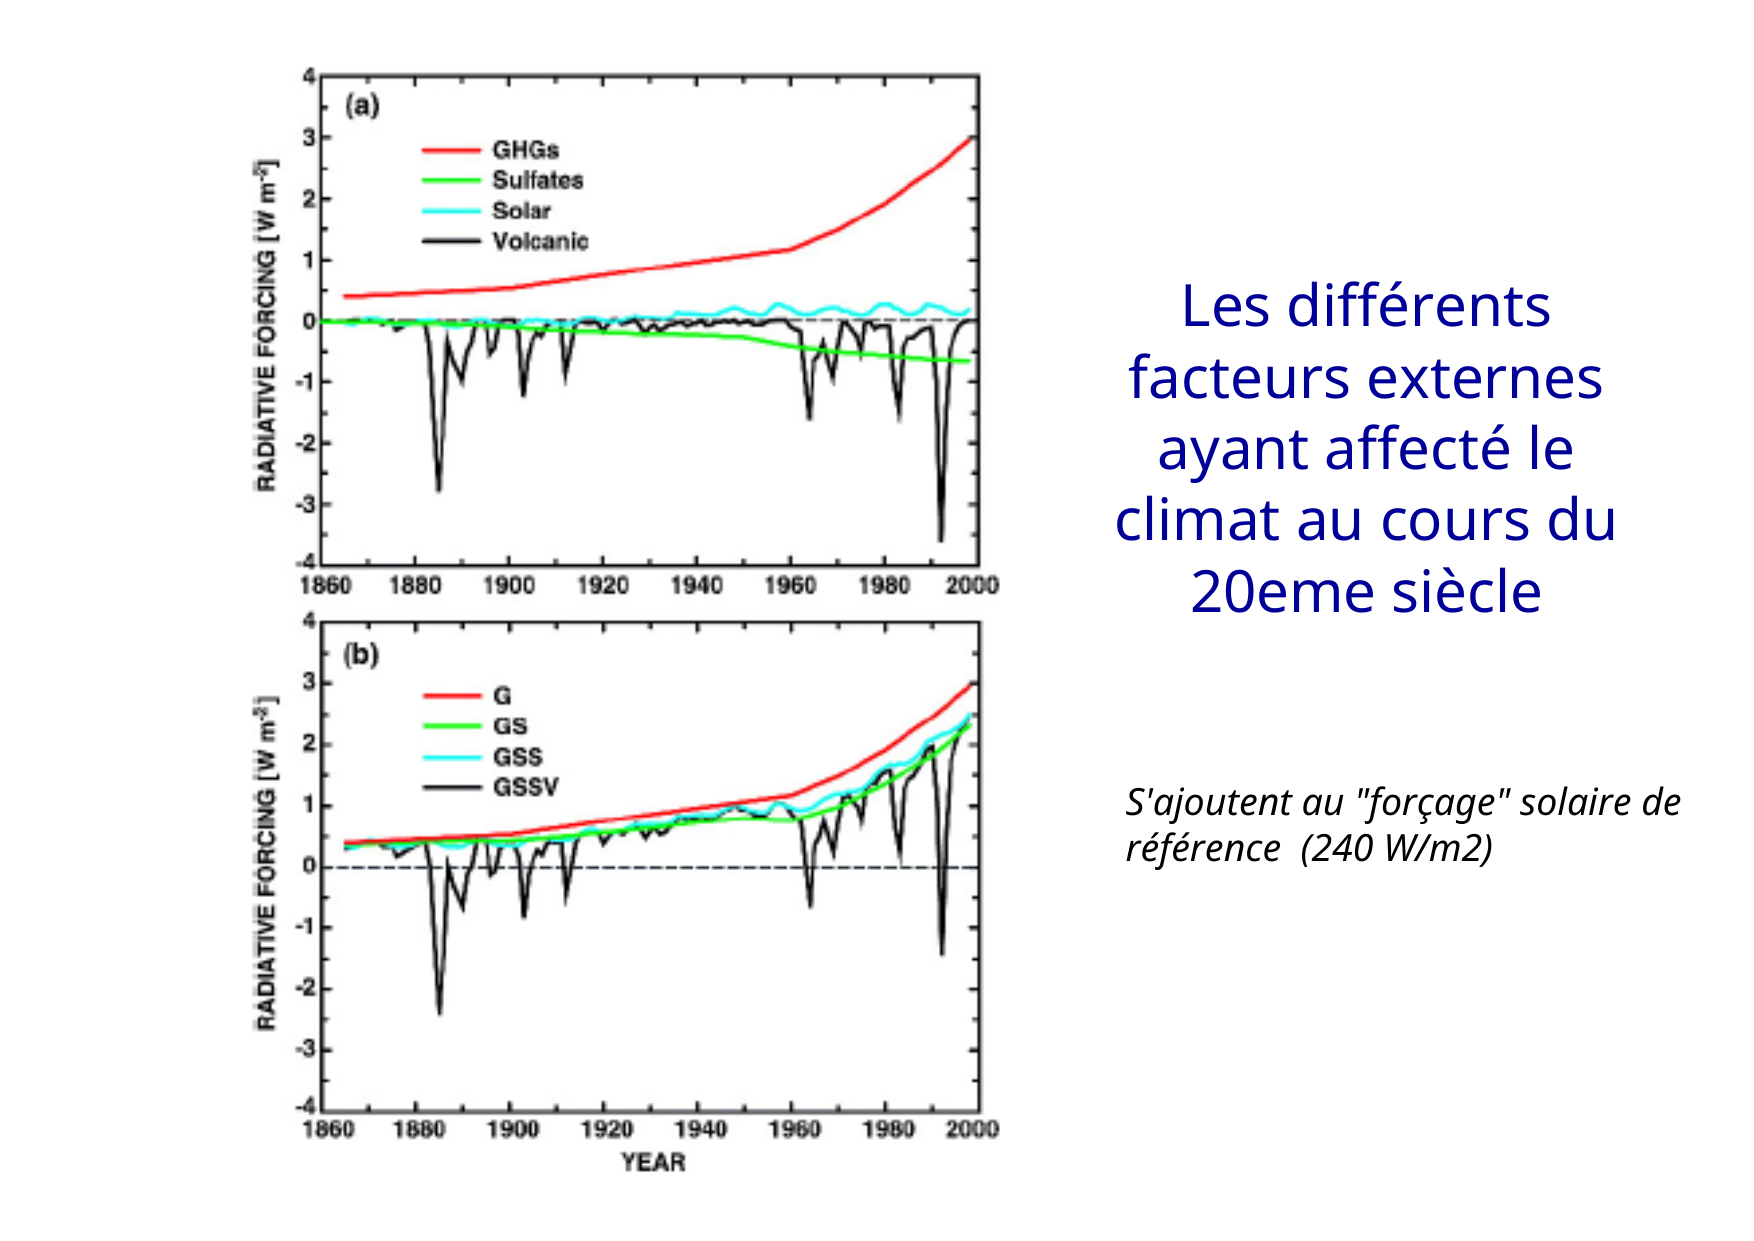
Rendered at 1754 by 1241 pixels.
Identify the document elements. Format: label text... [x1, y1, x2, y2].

picture [146, 55, 1059, 1199]
text_box S'ajoutent au "forçage" solaire de référence (240 W/m2) [1110, 771, 1699, 879]
title Les différents facteurs externes ayant affecté le climat au cours du 20eme siècle [1081, 179, 1652, 717]
